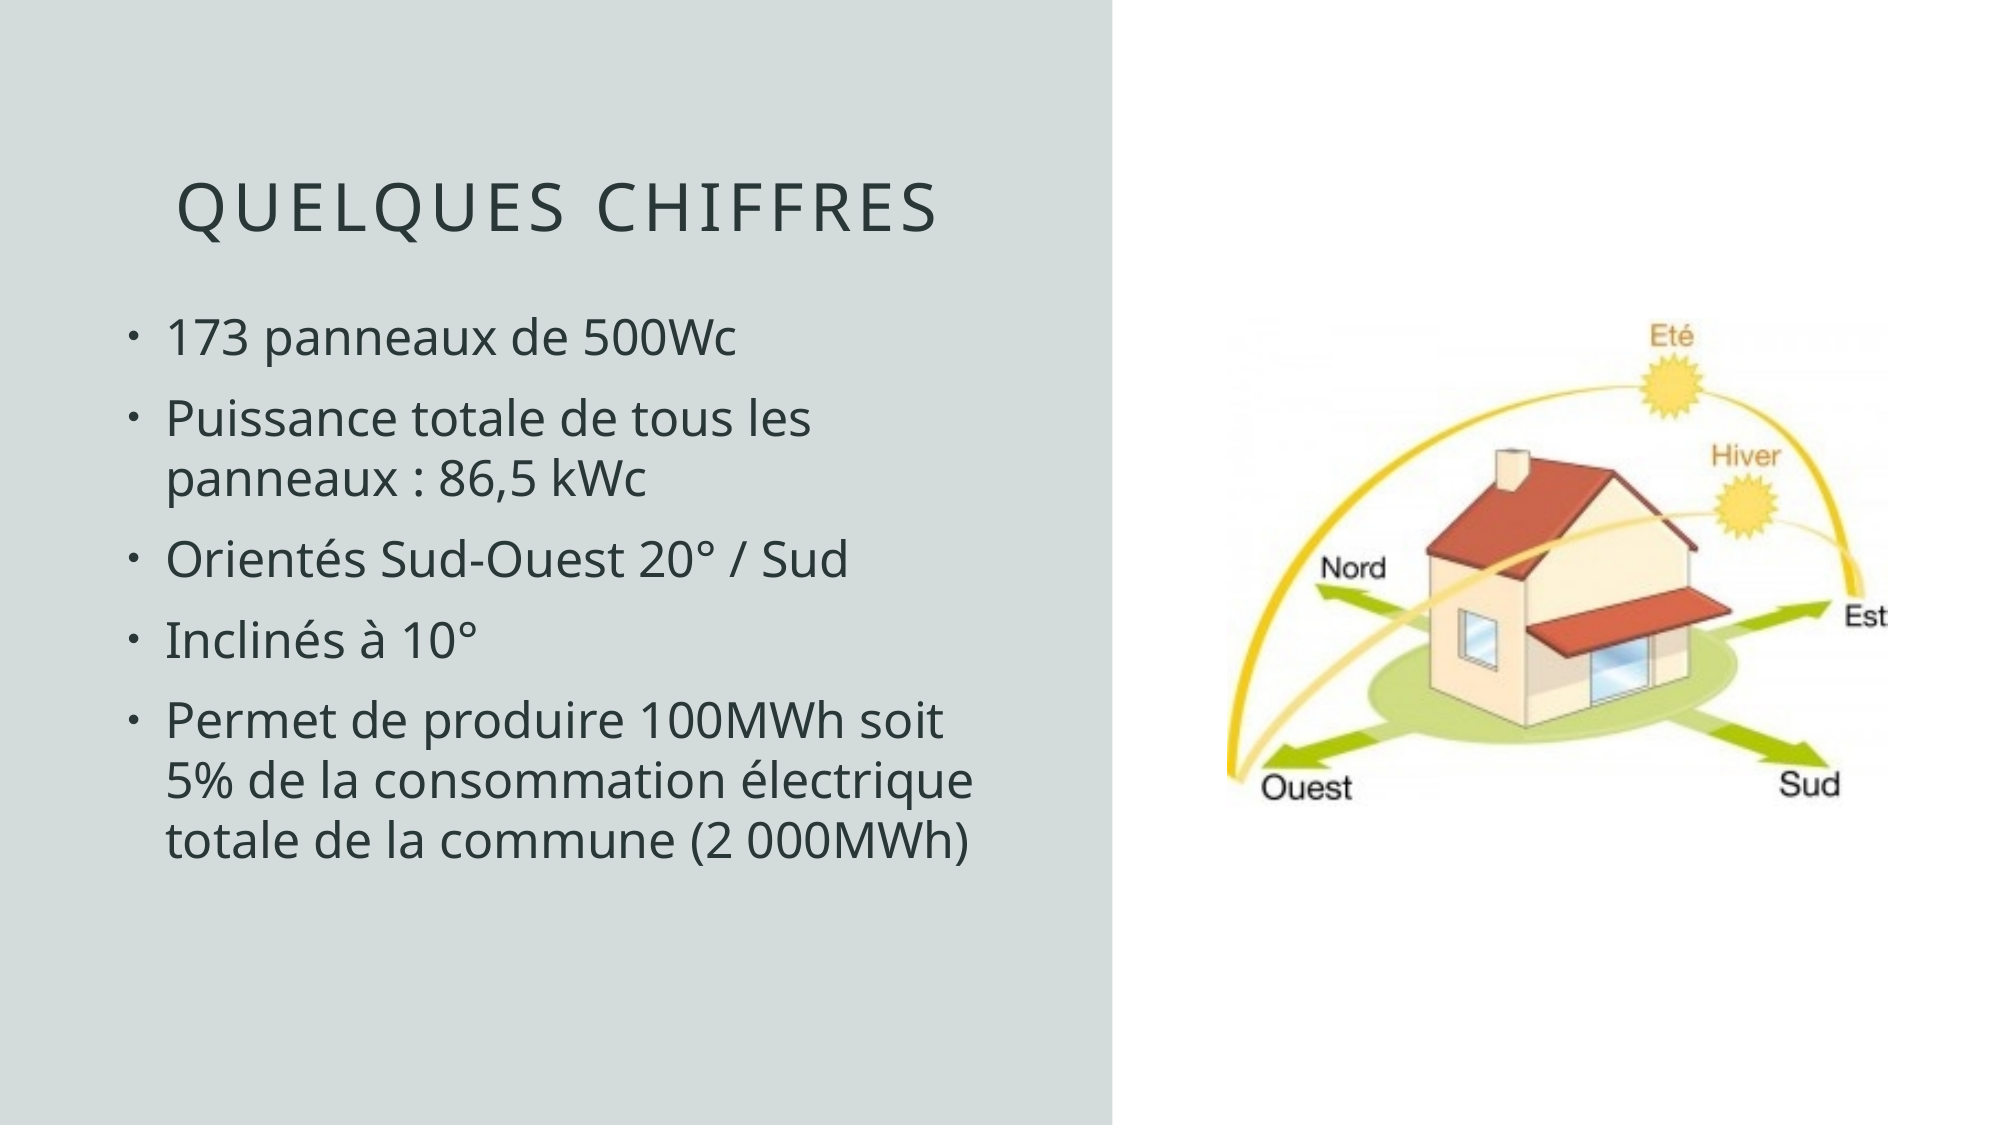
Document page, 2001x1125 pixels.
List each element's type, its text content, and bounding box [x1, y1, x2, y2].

title Quelques chiffres [114, 39, 1000, 253]
text_box [0, 0, 1113, 1125]
list 173 panneaux de 500Wc Puissance totale de tous les panneaux : 86,5 kWc Orientés Sud-Ouest 20° / Sud Inclinés à 10° Permet de produire 100MWh soit 5% de la consommation électrique totale de la commune (2 000MWh) [112, 298, 1013, 1037]
picture [1227, 318, 1888, 807]
